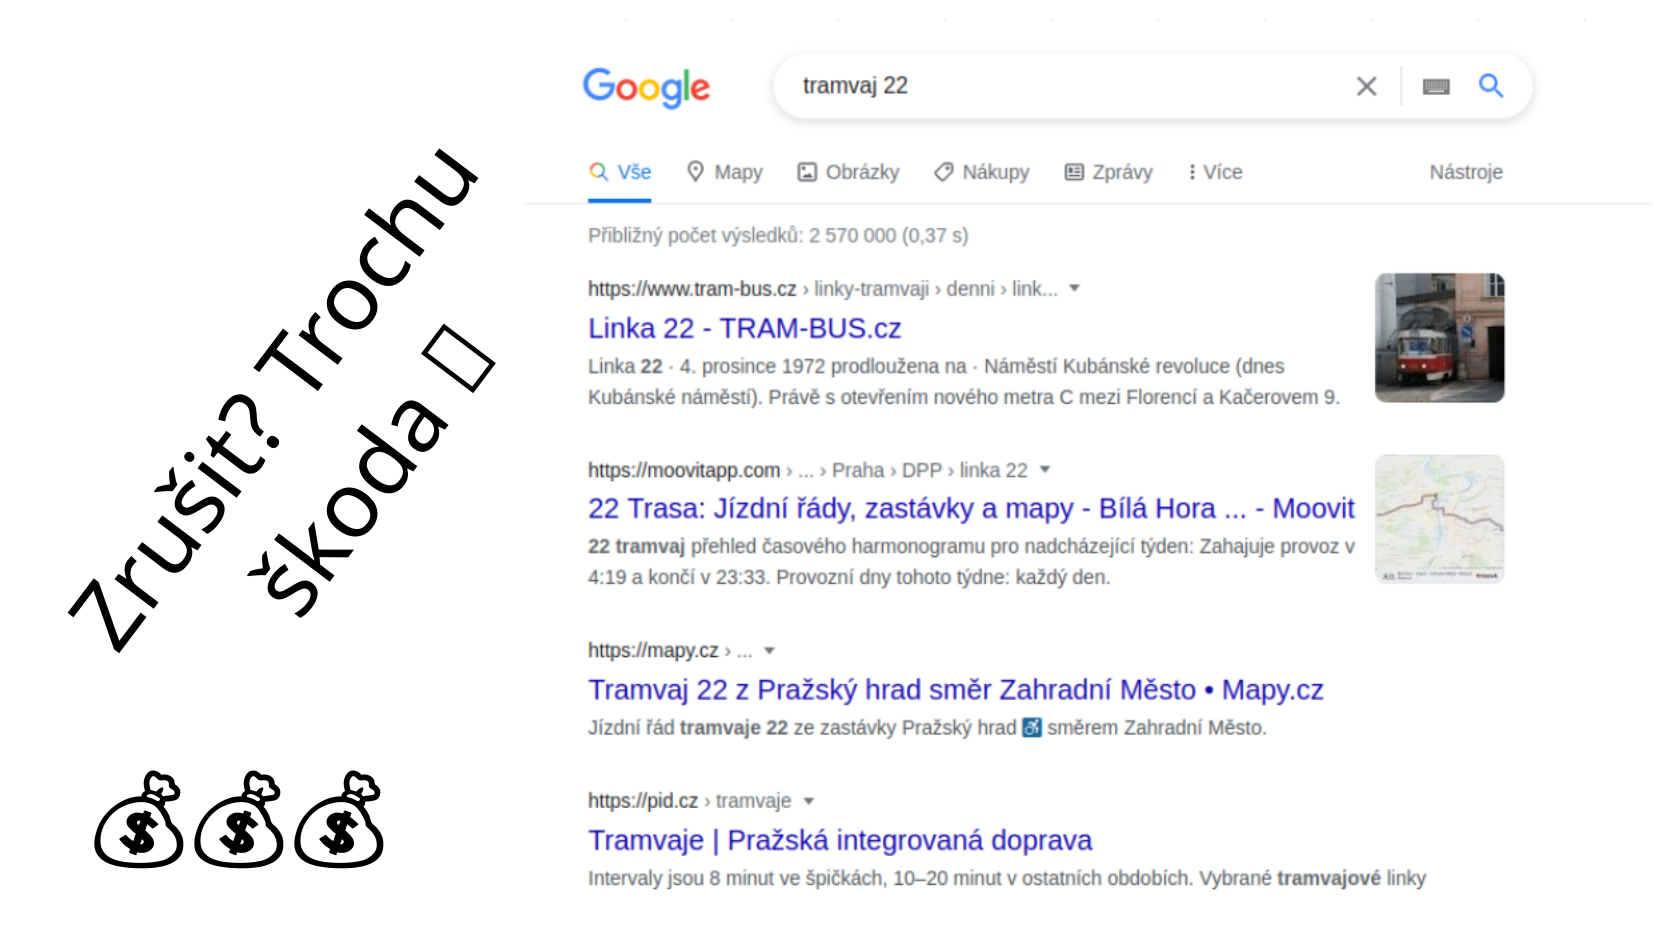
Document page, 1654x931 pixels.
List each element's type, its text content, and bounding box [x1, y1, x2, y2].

picture [525, 19, 1651, 901]
title Zrušit? Trochu škoda 🤔 [0, 19, 676, 771]
text_box 💰💰💰 [75, 757, 638, 931]
